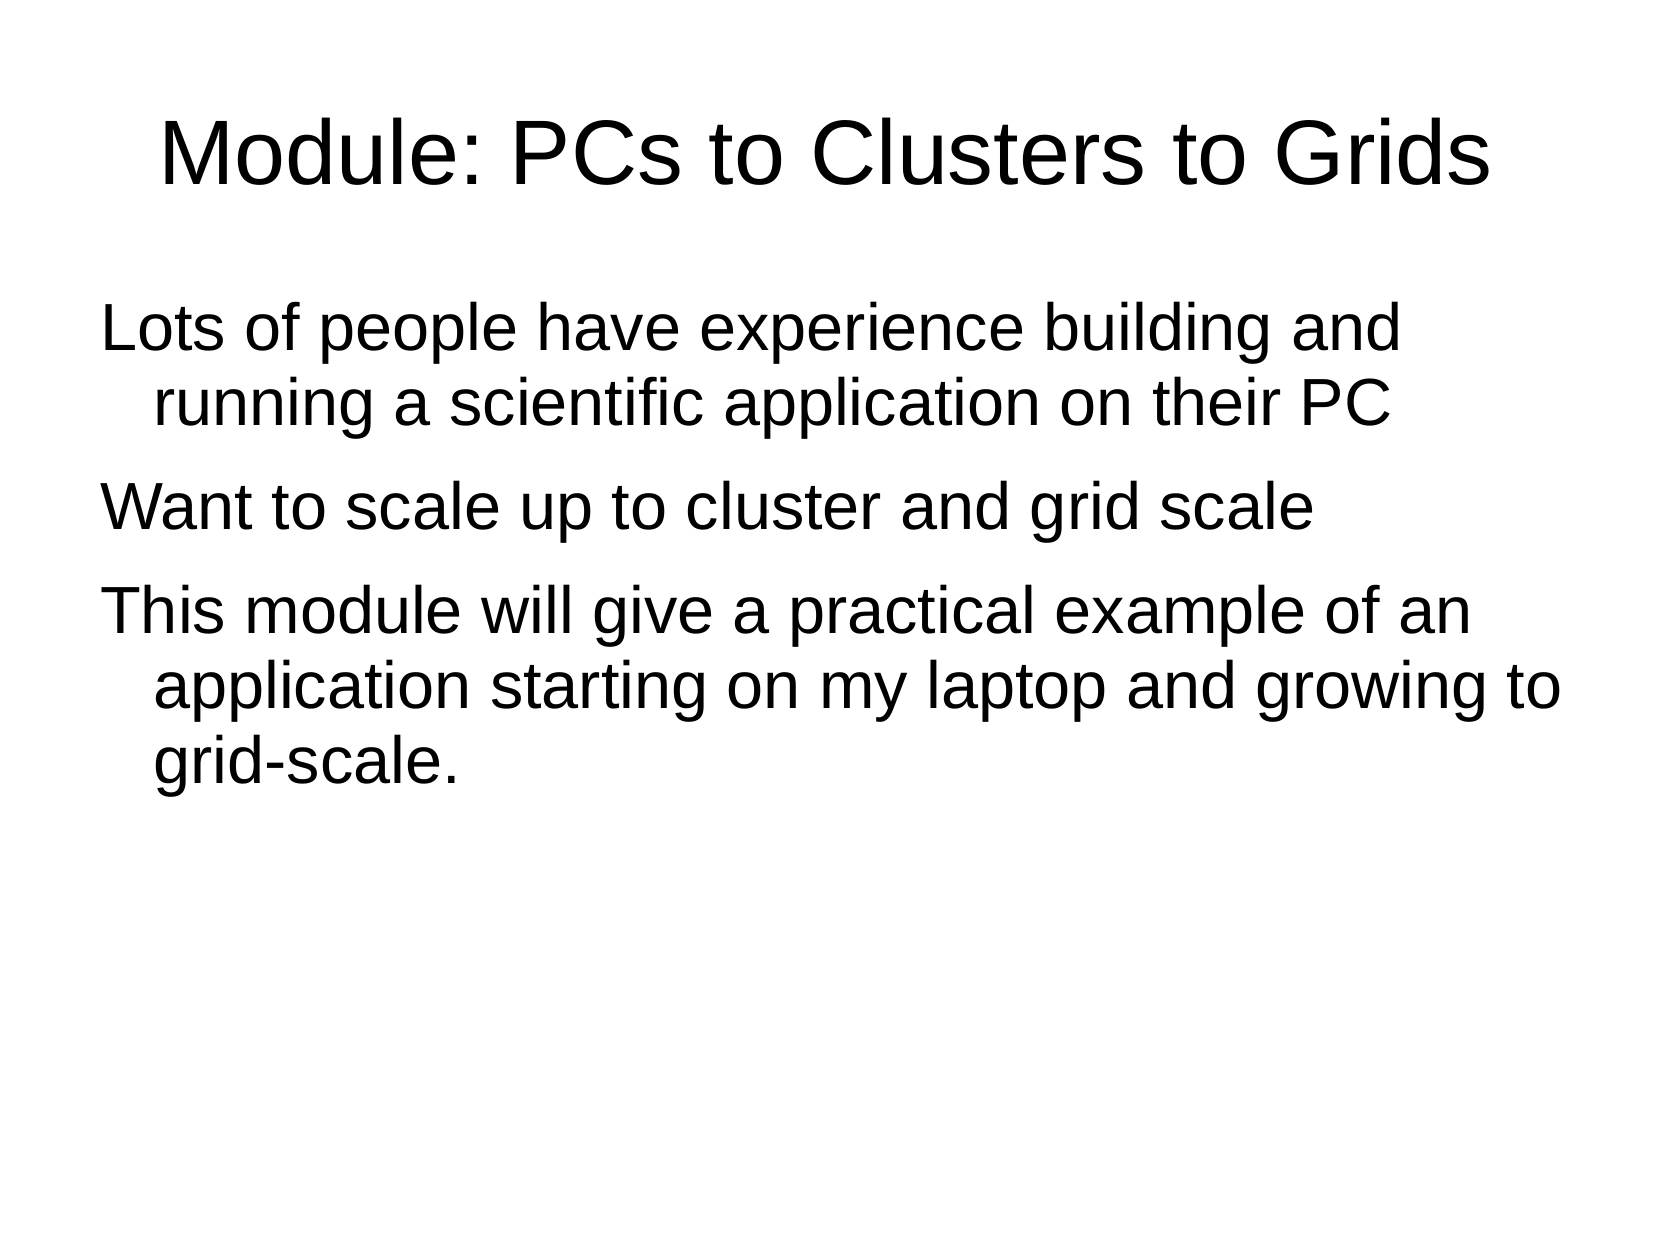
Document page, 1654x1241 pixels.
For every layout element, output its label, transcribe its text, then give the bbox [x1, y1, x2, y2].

title Module: PCs to Clusters to Grids [82, 56, 1571, 250]
list Lots of people have experience building and running a scientific application on their PC Want to scale up to cluster and grid scale This module will give a practical example of an application starting on my laptop and growing to grid-scale. [82, 290, 1571, 1094]
